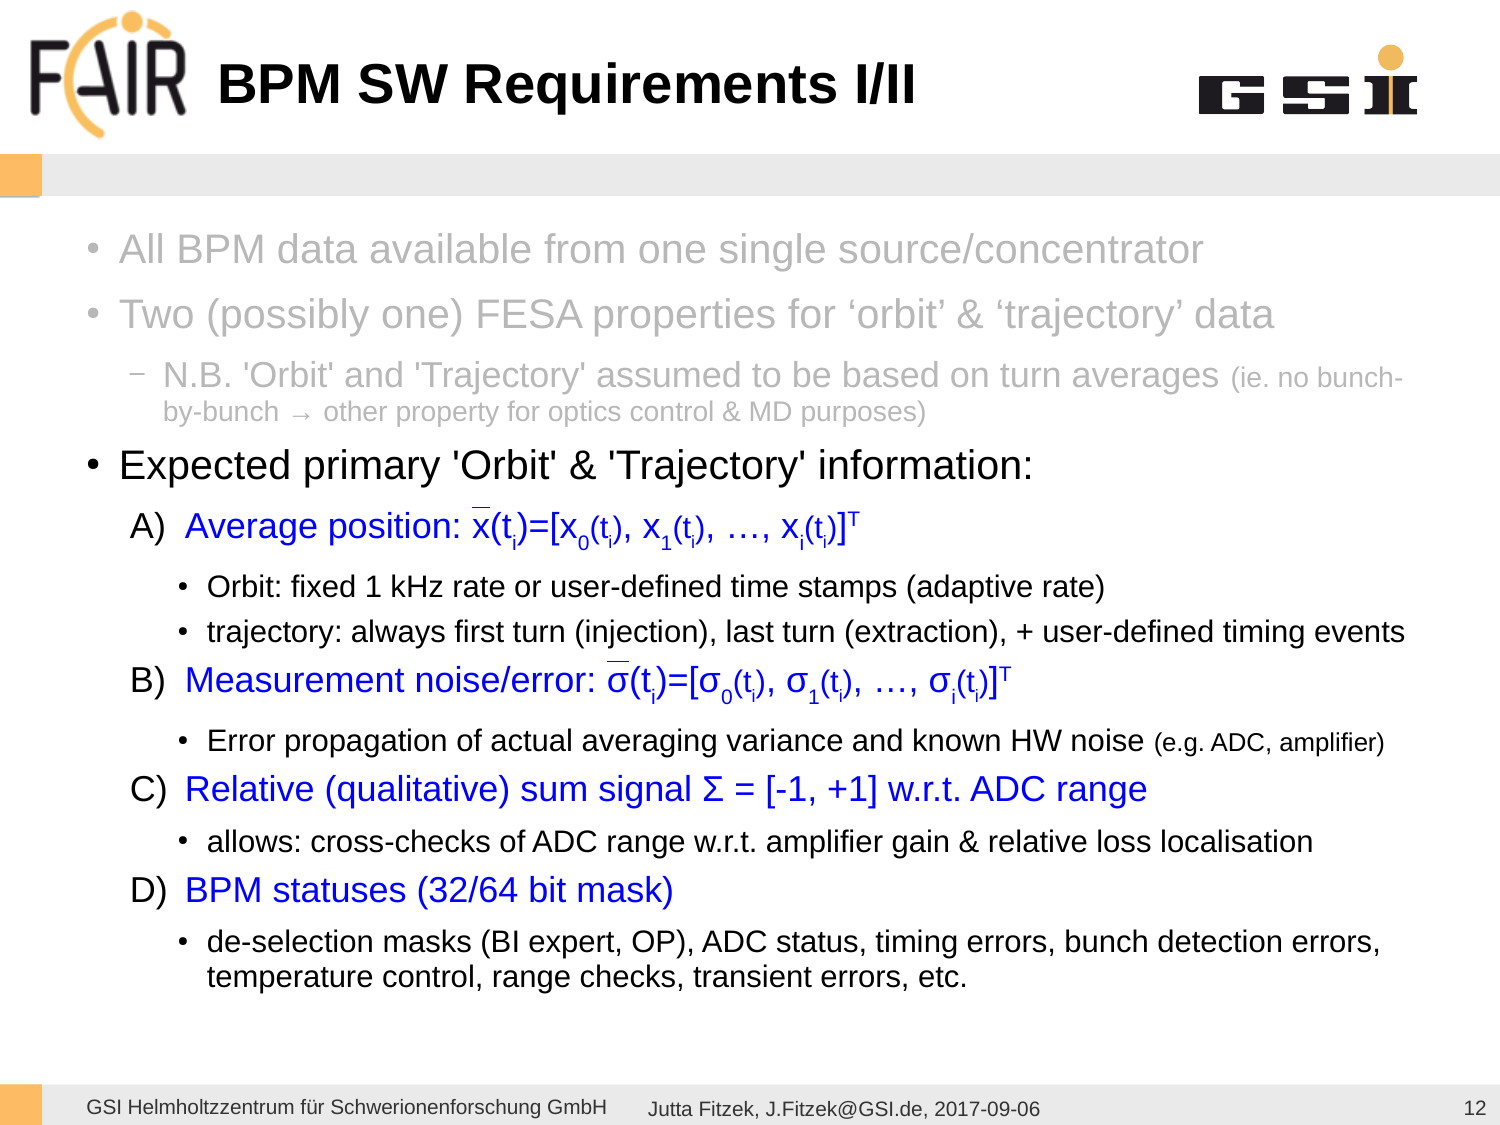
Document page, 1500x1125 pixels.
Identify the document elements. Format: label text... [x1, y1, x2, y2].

picture [30, 9, 187, 141]
text_box [60, 219, 1455, 445]
list All BPM data available from one single source/concentrator Two (possibly one) FESA properties for ‘orbit’ & ‘trajectory’ data N.B. 'Orbit' and 'Trajectory' assumed to be based on turn averages (ie. no bunch-by-bunch → other property for optics control & MD purposes) Expected primary 'Orbit' & 'Trajectory' information: Average position: x(ti)=[x0(ti), x1(ti), …, xi(ti)]T Orbit: fixed 1 kHz rate or user-defined time stamps (adaptive rate) trajectory: always first turn (injection), last turn (extraction), + user-defined timing events Measurement noise/error: σ(ti)=[σ0(ti), σ1(ti), …, σi(ti)]T Error propagation of actual averaging variance and known HW noise (e.g. ADC, amplifier) Relative (qualitative) sum signal Σ = [-1, +1] w.r.t. ADC range allows: cross-checks of ADC range w.r.t. amplifier gain & relative loss localisation BPM statuses (32/64 bit mask) de-selection masks (BI expert, OP), ADC status, timing errors, bunch detection errors, temperature control, range checks, transient errors, etc. [75, 445, 1425, 1050]
picture [1197, 42, 1419, 117]
title BPM SW Requirements I/II [217, 20, 1184, 147]
